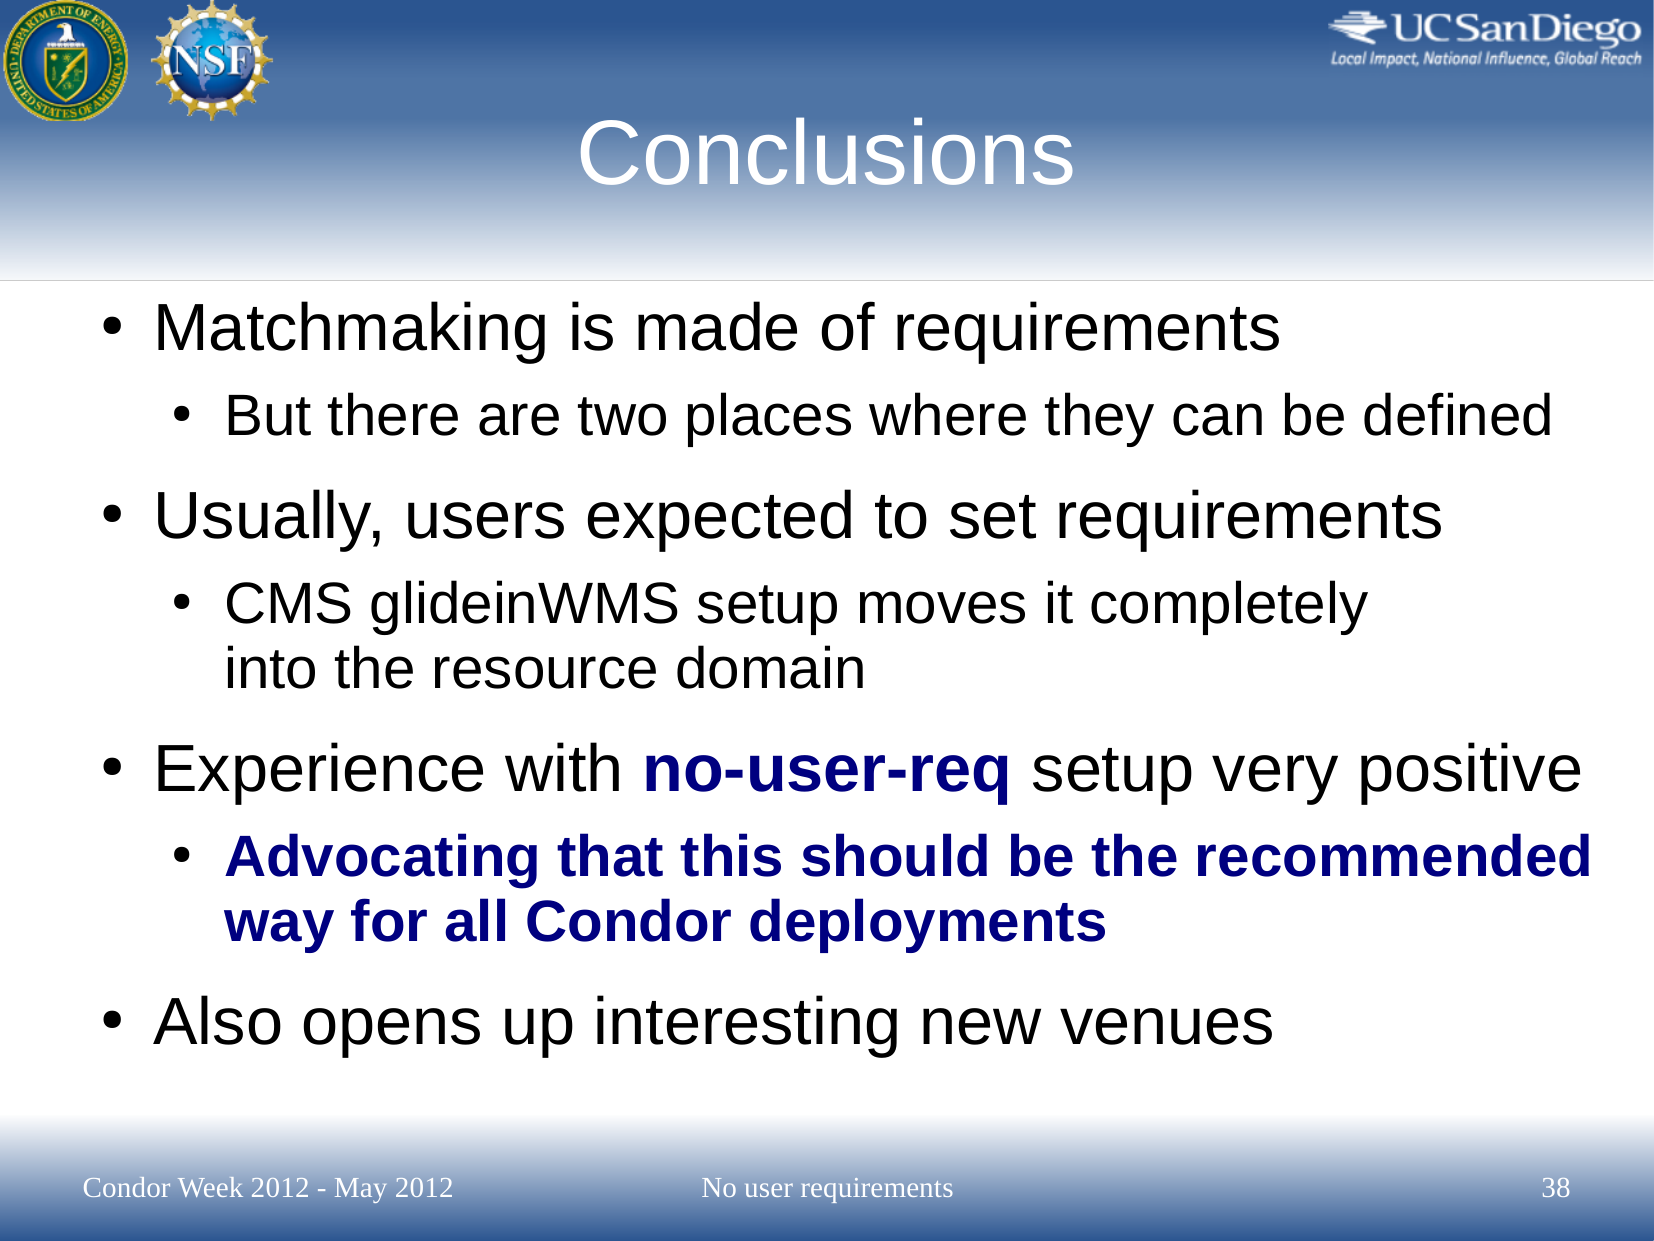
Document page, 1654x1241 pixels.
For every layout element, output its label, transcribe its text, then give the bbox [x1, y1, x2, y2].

list Matchmaking is made of requirements But there are two places where they can be defined Usually, users expected to set requirements CMS glideinWMS setup moves it completely into the resource domain Experience with no-user-req setup very positive Advocating that this should be the recommended way for all Condor deployments Also opens up interesting new venues [82, 290, 1623, 1109]
title Conclusions [82, 56, 1571, 250]
picture [0, 0, 1654, 288]
